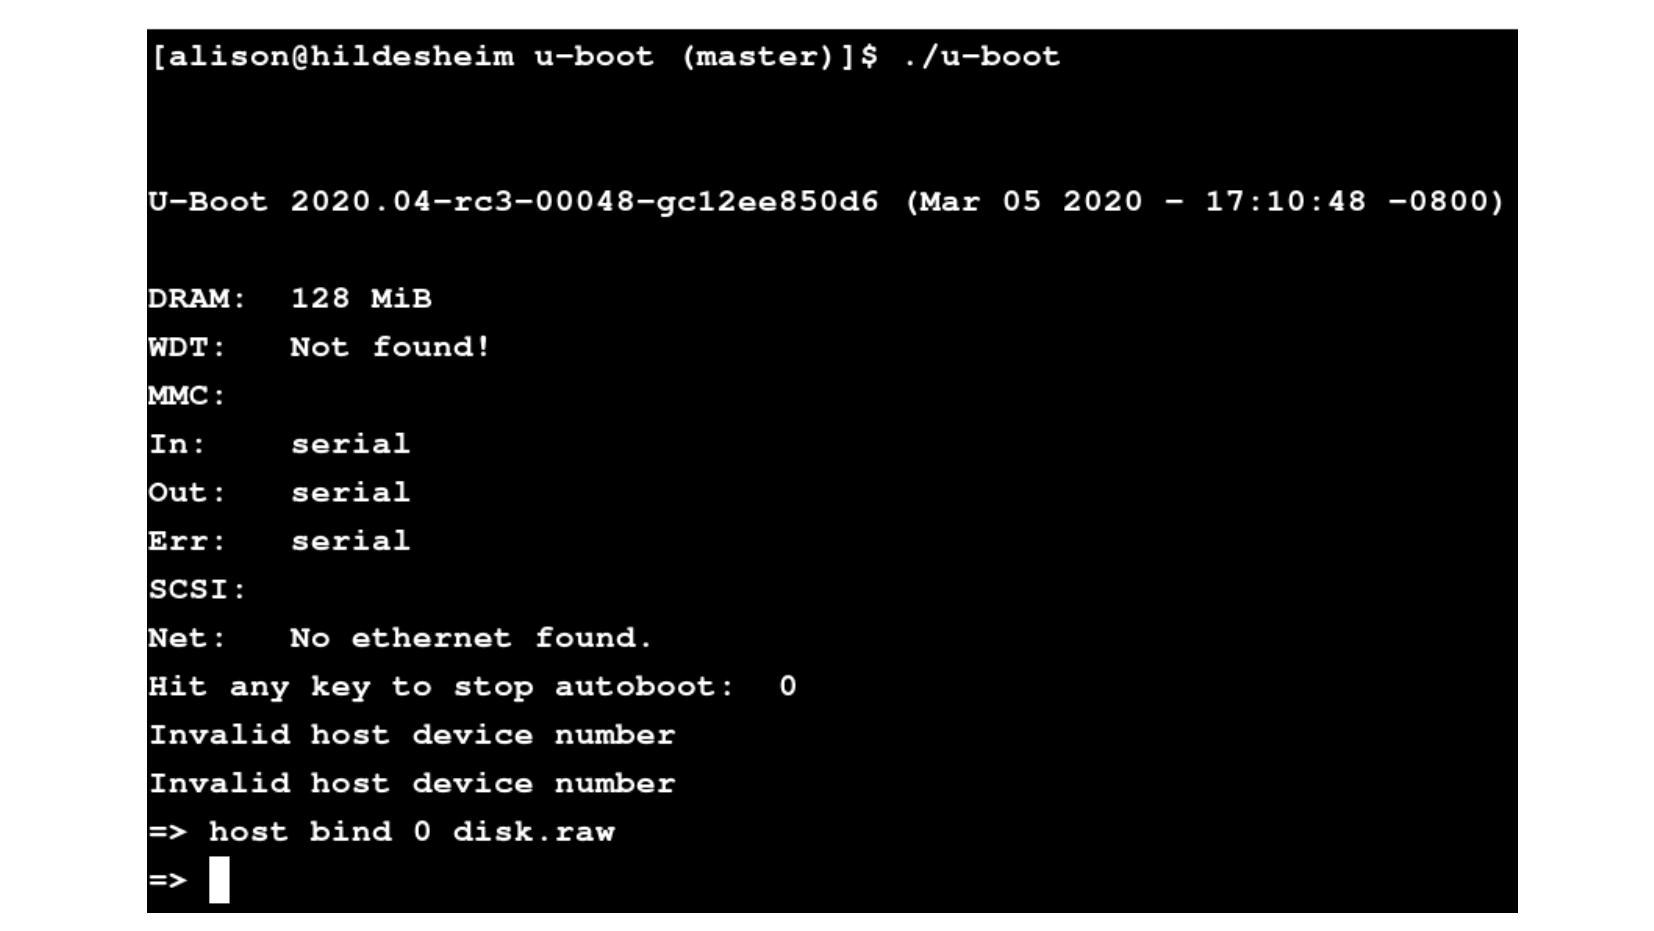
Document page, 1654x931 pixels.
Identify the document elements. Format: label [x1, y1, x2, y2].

picture [147, 28, 1518, 913]
